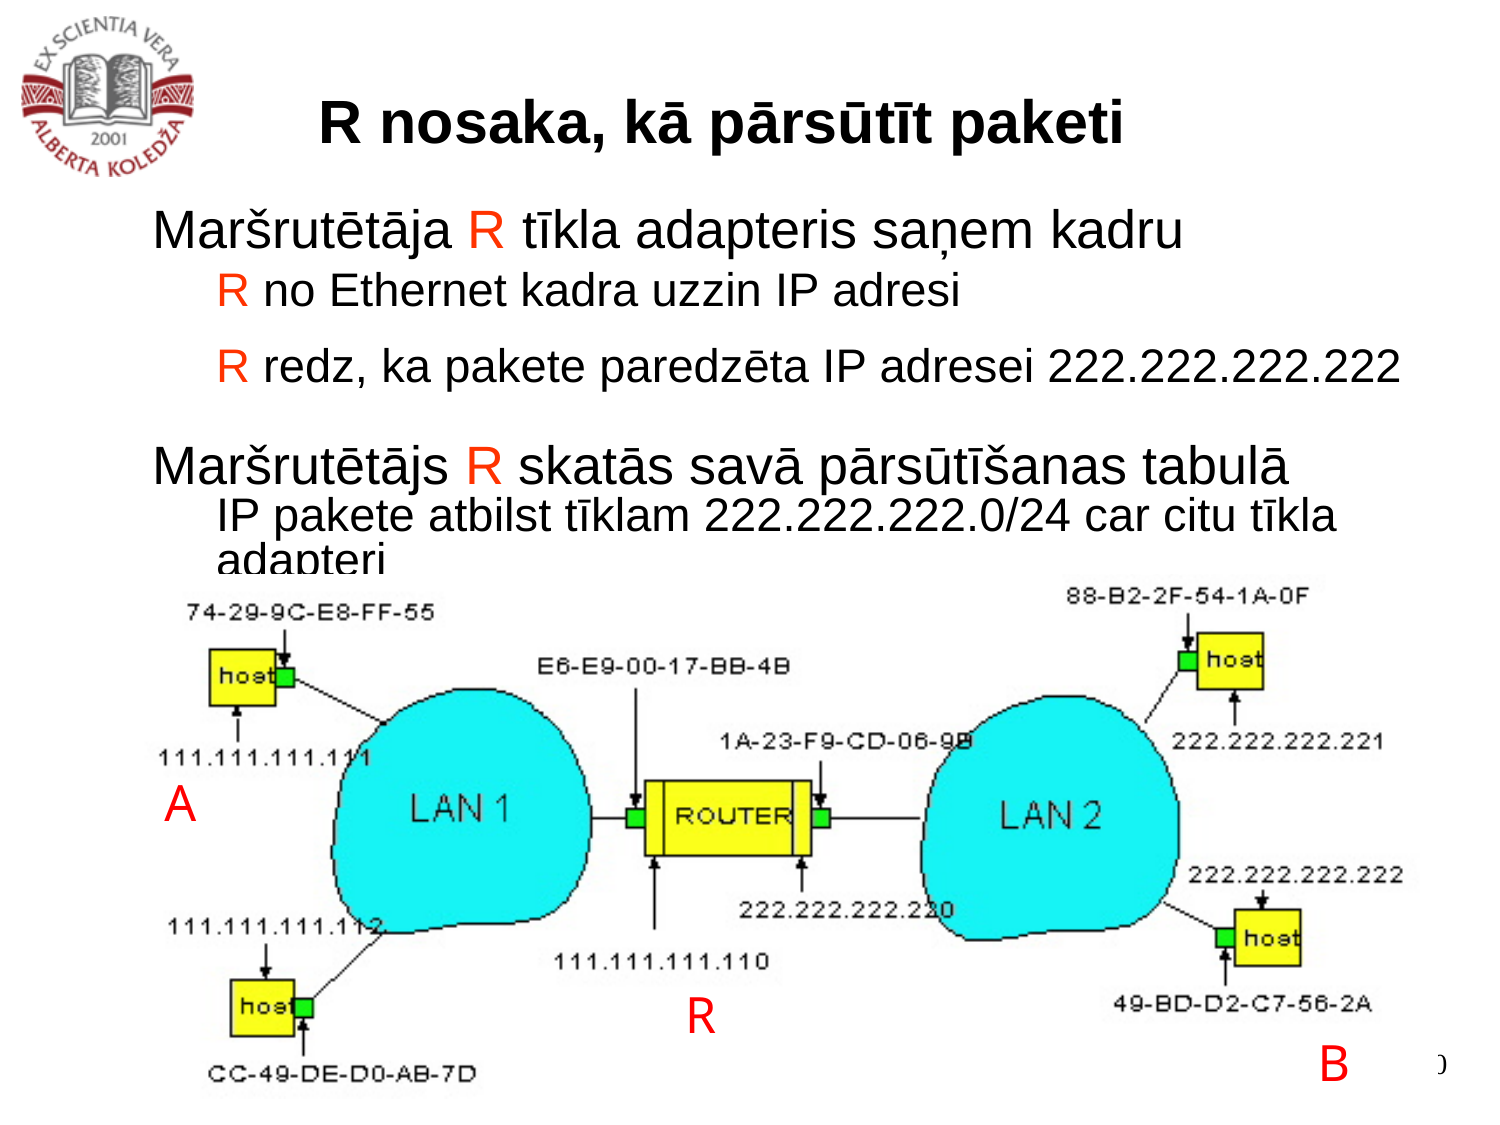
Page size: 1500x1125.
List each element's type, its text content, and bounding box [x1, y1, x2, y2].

text_box B [1302, 1023, 1365, 1100]
text_box A [149, 763, 212, 840]
picture [21, 16, 194, 177]
text_box R [670, 976, 732, 1052]
text_box <skaitlis> [1312, 1037, 1463, 1101]
list Maršrutētāja R tīkla adapteris saņem kadru R no Ethernet kadra uzzin IP adresi R redz, ka pakete paredzēta IP adresei 222.222.222.222 Maršrutētājs R skatās savā pārsūtīšanas tabulā IP pakete atbilst tīklam 222.222.222.0/24 car citu tīkla adapteri [74, 187, 1463, 638]
picture [90, 574, 1438, 1099]
title R nosaka, kā pārsūtīt paketi [50, 62, 1374, 175]
